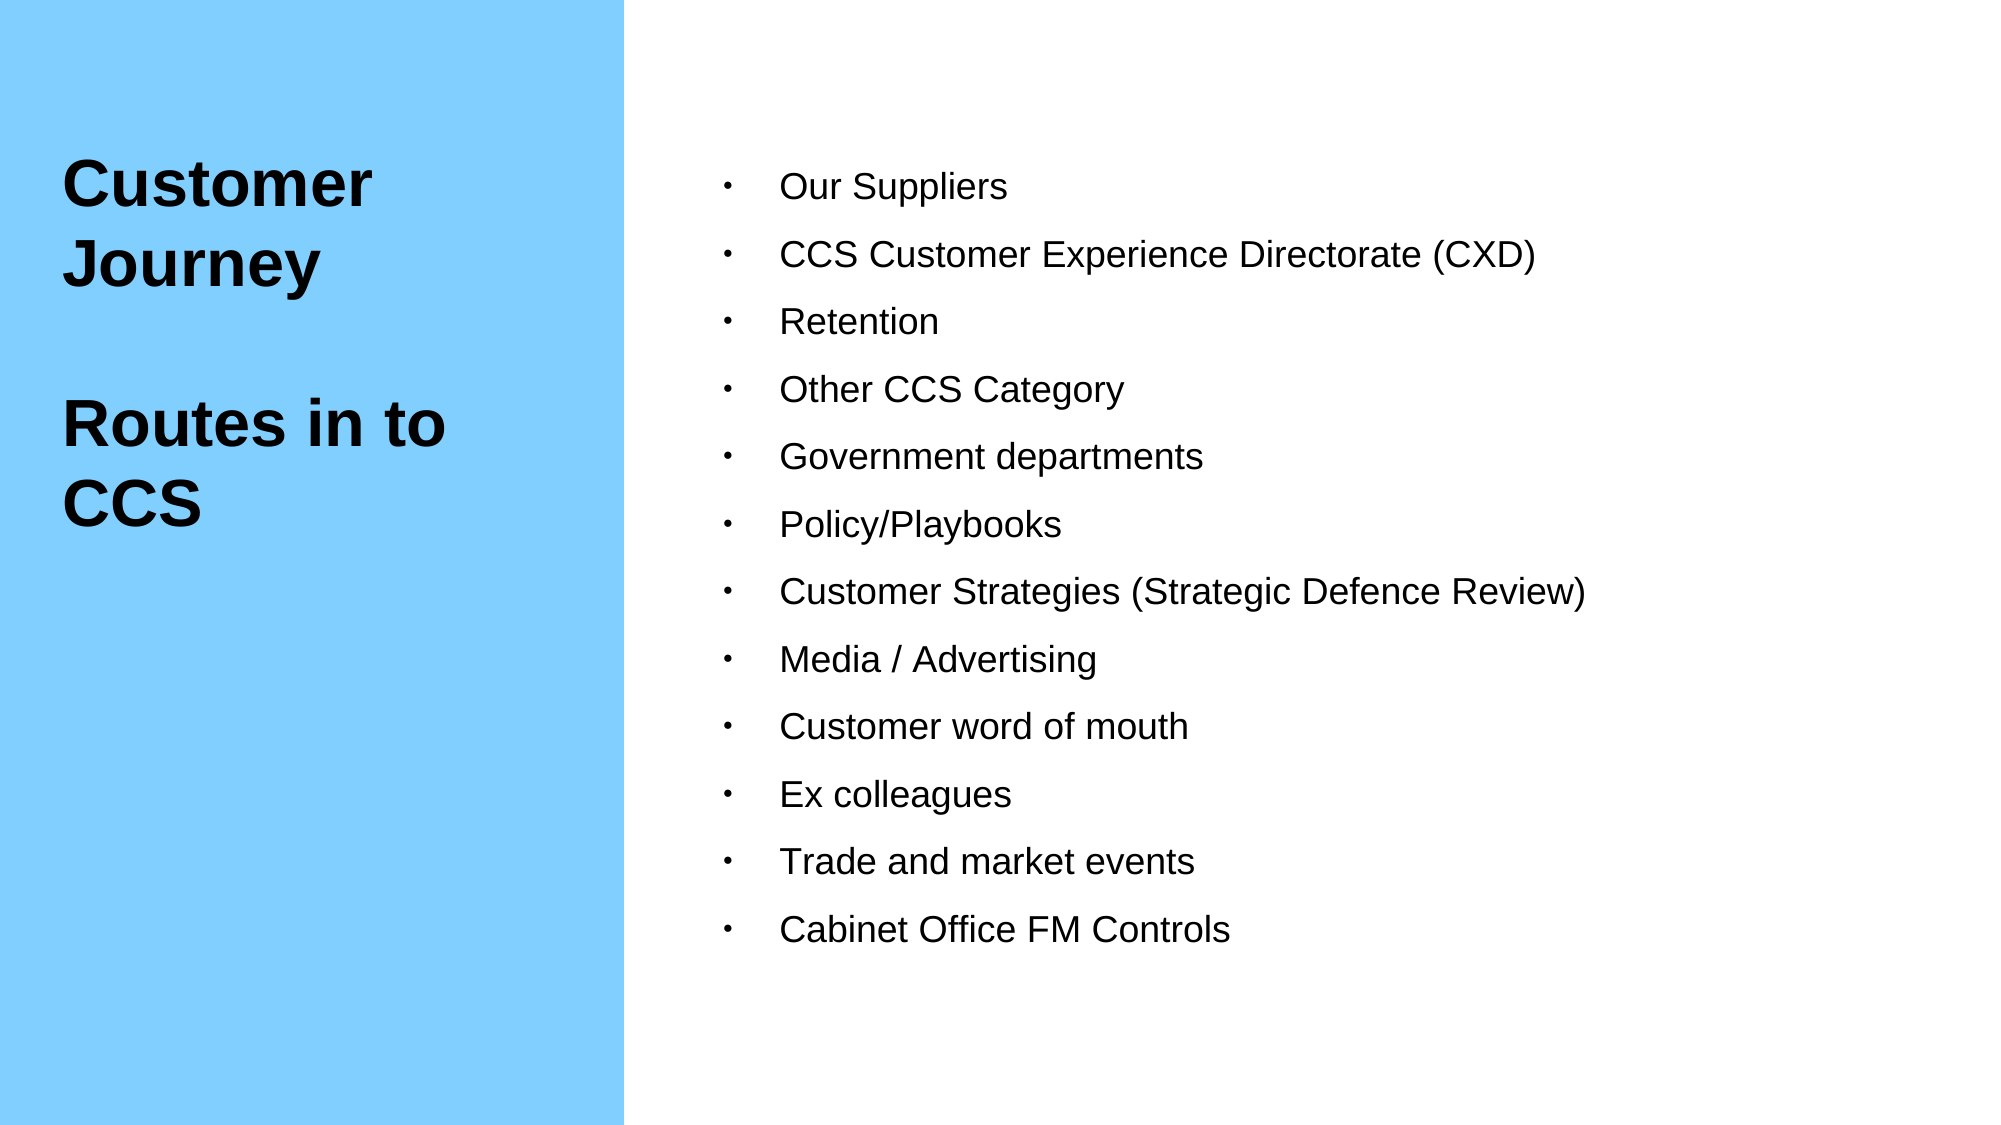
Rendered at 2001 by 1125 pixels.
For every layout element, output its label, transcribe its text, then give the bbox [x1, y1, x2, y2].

title Customer Journey Routes in to CCS [62, 139, 564, 279]
title Our Suppliers CCS Customer Experience Directorate (CXD) Retention Other CCS Category Government departments Policy/Playbooks Customer Strategies (Strategic Defence Review) Media / Advertising Customer word of mouth Ex colleagues Trade and market events Cabinet Office FM Controls [685, 139, 1876, 935]
